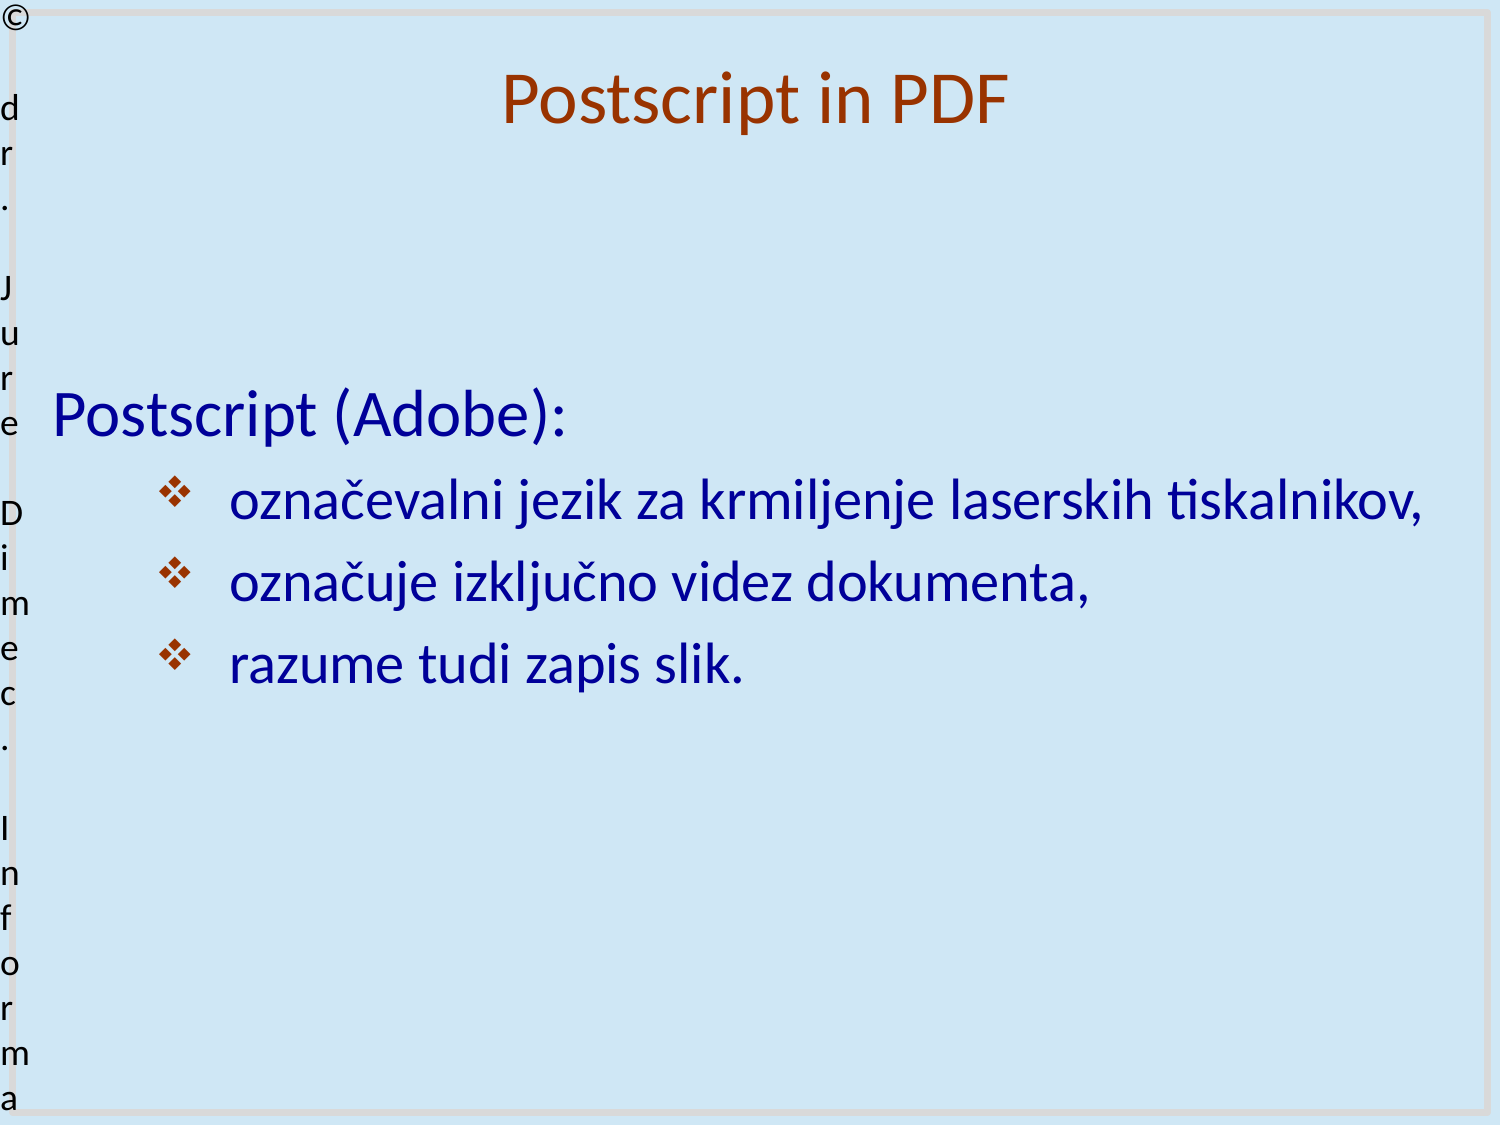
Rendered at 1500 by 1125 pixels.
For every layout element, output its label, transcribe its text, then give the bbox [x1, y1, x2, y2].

list Postscript (Adobe): označevalni jezik za krmiljenje laserskih tiskalnikov, označuje izključno videz dokumenta, razume tudi zapis slik. [37, 362, 1475, 1050]
title Postscript in PDF [37, 37, 1475, 150]
